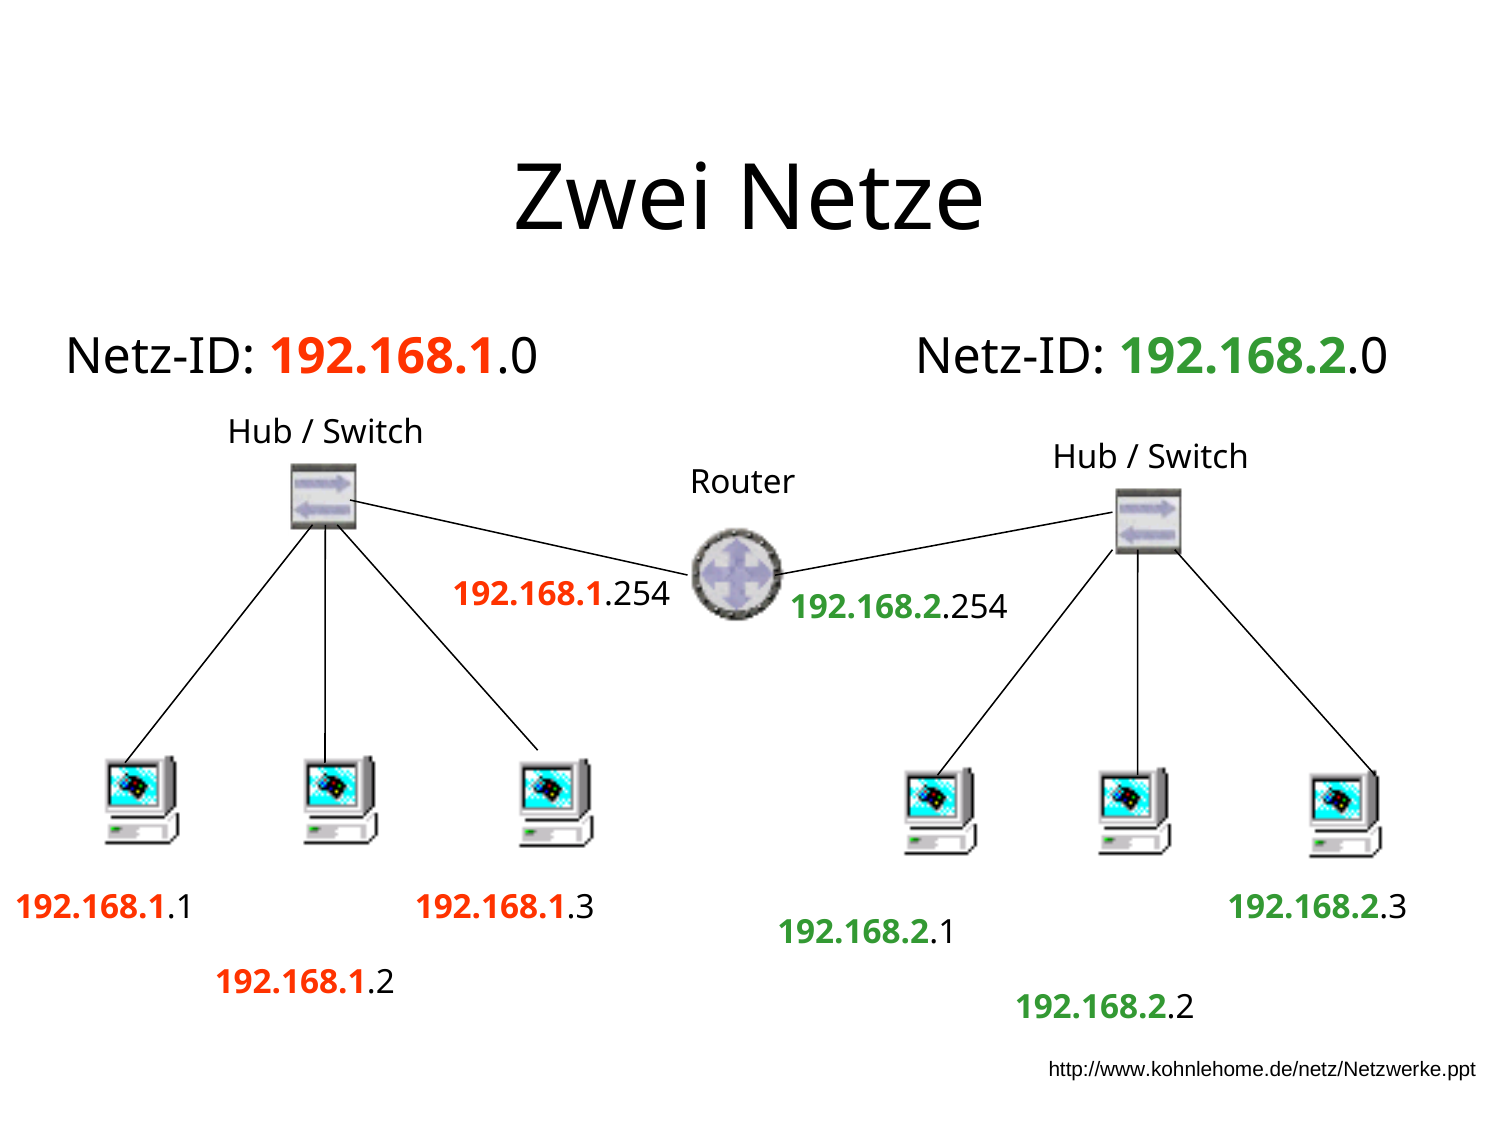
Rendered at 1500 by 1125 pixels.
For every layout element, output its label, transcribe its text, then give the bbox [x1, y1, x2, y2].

title Zwei Netze [112, 99, 1388, 288]
picture [287, 462, 363, 536]
text_box 192.168.1.254 [437, 562, 686, 624]
text_box 192.168.2.2 [999, 974, 1210, 1036]
picture [75, 737, 651, 885]
text_box 192.168.1.2 [200, 949, 410, 1011]
text_box Router [674, 449, 811, 511]
picture [875, 749, 1438, 895]
text_box Netz-ID: 192.168.2.0 [900, 312, 1404, 397]
text_box 192.168.1.1 [0, 874, 210, 936]
text_box 192.168.1.3 [399, 885, 610, 936]
text_box Hub / Switch [1037, 424, 1265, 486]
text_box 192.168.2.254 [774, 574, 1023, 636]
text_box Netz-ID: 192.168.1.0 [50, 312, 554, 397]
text_box 192.168.2.3 [1212, 874, 1423, 936]
picture [675, 524, 802, 639]
picture [1112, 487, 1188, 561]
text_box 192.168.2.1 [762, 899, 973, 961]
text_box Hub / Switch [212, 399, 440, 461]
